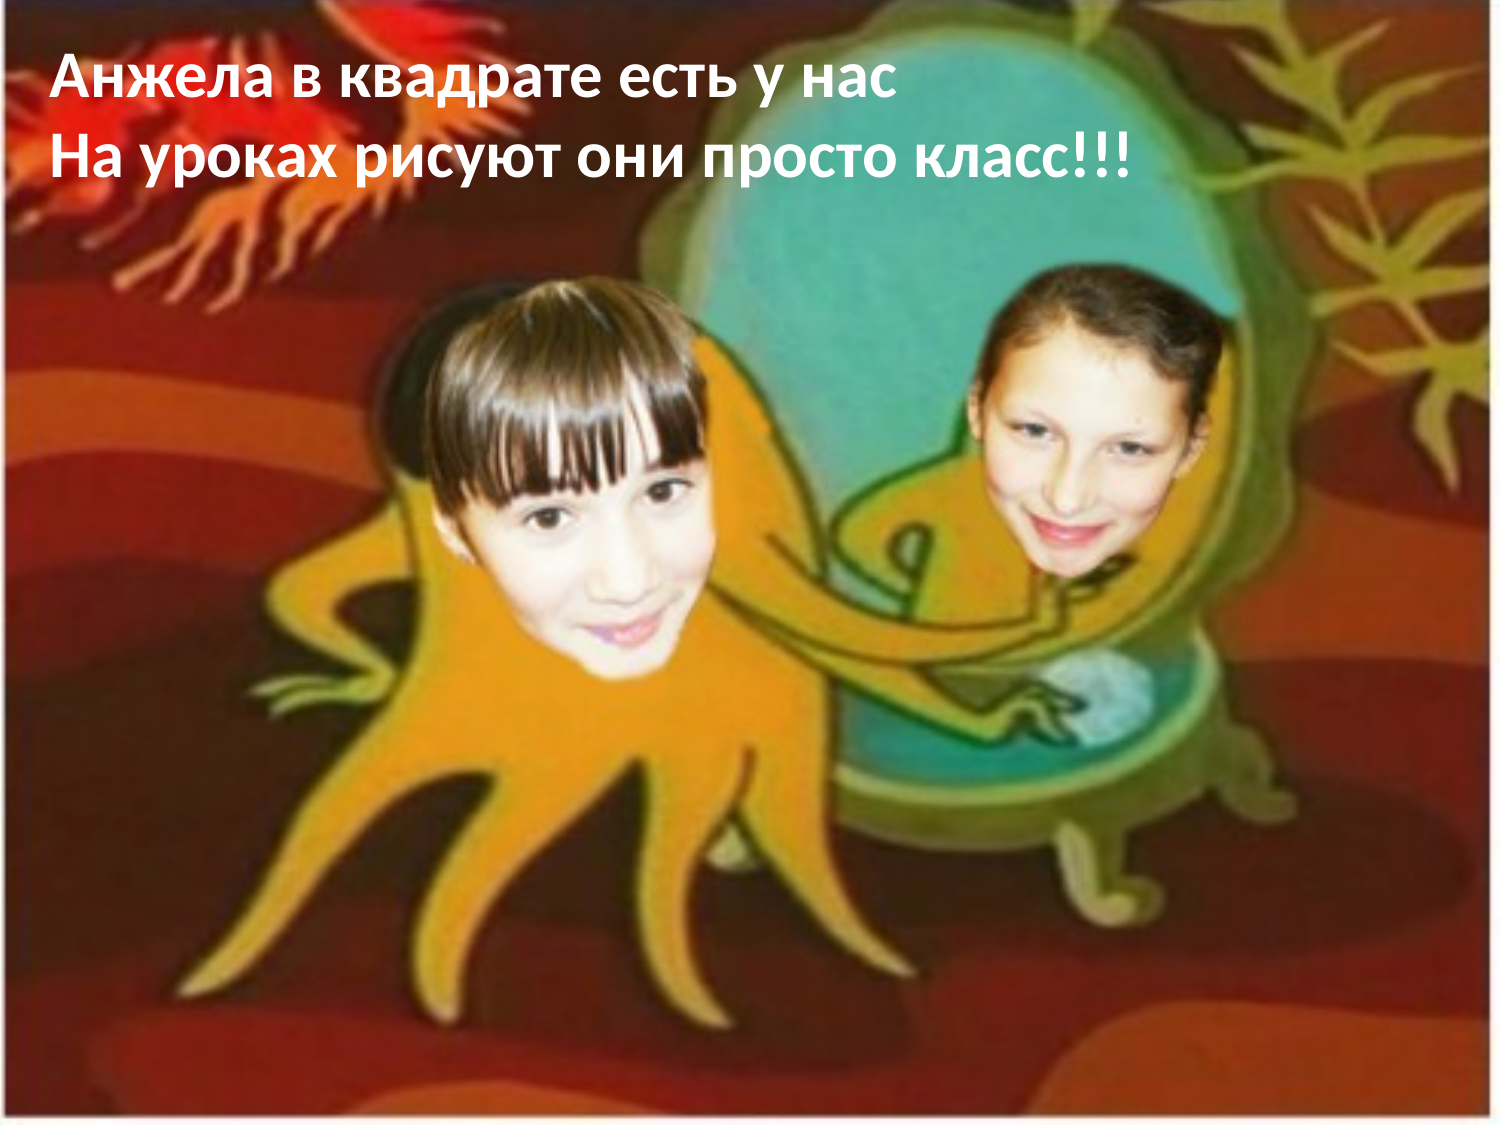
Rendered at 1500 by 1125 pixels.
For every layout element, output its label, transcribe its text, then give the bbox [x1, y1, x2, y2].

text_box Анжела в квадрате есть у нас На уроках рисуют они просто класс!!! [35, 23, 1254, 279]
picture [0, 0, 1500, 1125]
